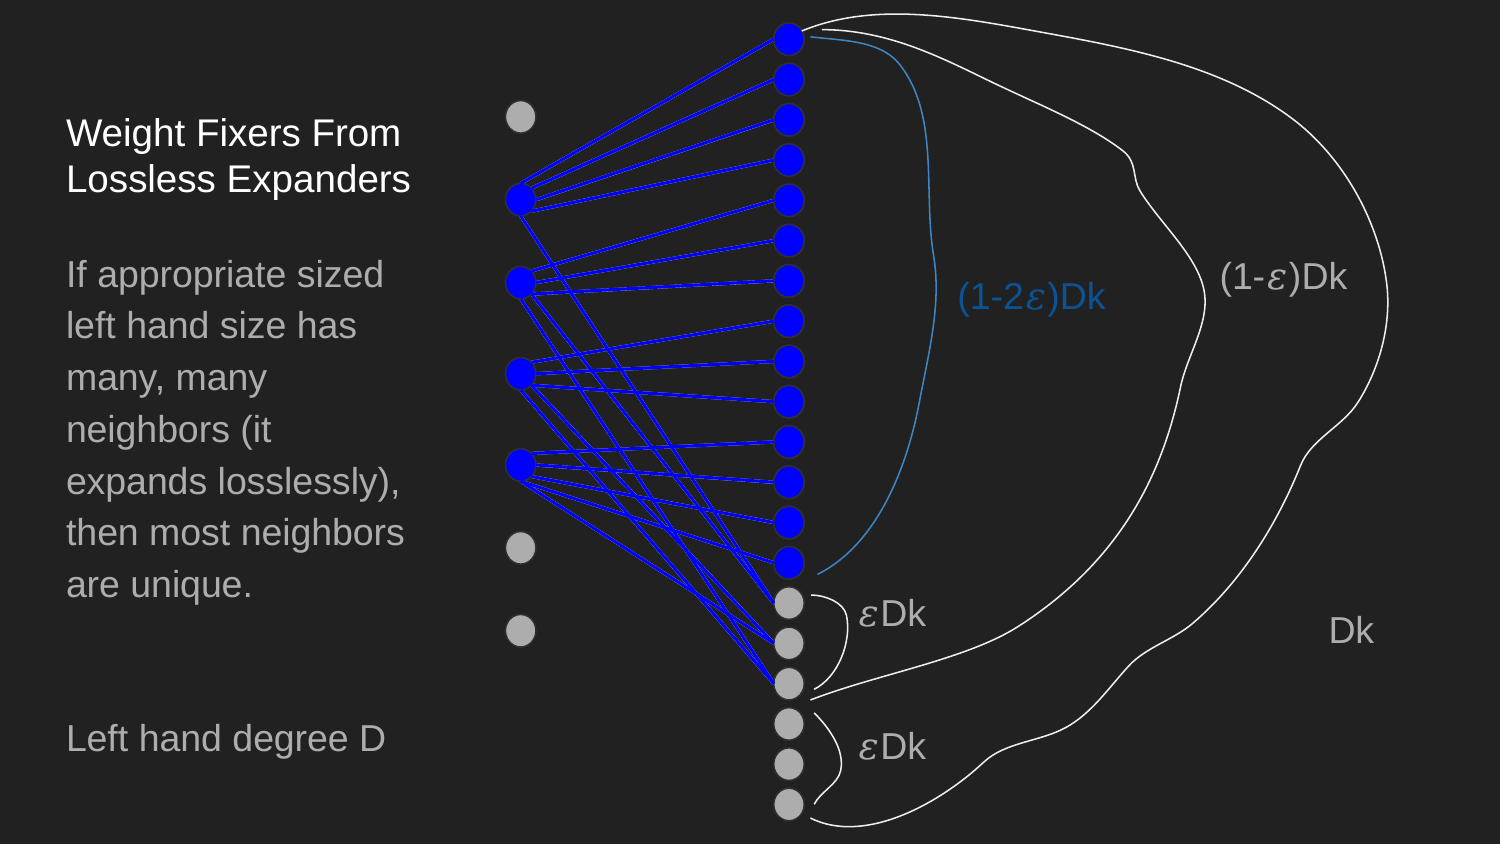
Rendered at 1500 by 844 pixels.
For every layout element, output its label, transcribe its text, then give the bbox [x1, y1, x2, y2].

text_box [773, 506, 805, 539]
text_box [773, 465, 805, 499]
text_box (1-2𝜀)Dk [942, 256, 1140, 333]
text_box [773, 546, 805, 580]
text_box [773, 788, 805, 821]
text_box [773, 63, 805, 96]
text_box [773, 747, 805, 781]
text_box [505, 357, 536, 390]
text_box [505, 448, 536, 482]
list If appropriate sized left hand size has many, many neighbors (it expands losslessly), then most neighbors are unique. Left hand degree D [51, 227, 434, 750]
text_box [773, 667, 805, 700]
text_box [773, 627, 805, 660]
text_box [773, 184, 805, 217]
text_box [773, 22, 805, 56]
text_box [773, 385, 805, 419]
text_box [773, 586, 805, 620]
text_box (1-𝜀)Dk [1377, 236, 1402, 312]
text_box [773, 707, 805, 741]
text_box [505, 100, 536, 134]
text_box [773, 224, 805, 257]
text_box 𝜀Dk [841, 707, 1039, 783]
text_box [773, 264, 805, 298]
text_box [505, 266, 536, 299]
text_box 𝜀Dk [841, 574, 1039, 650]
text_box [505, 614, 536, 648]
text_box (1-𝜀)Dk [1204, 236, 1387, 312]
text_box Dk [1313, 591, 1402, 667]
text_box [773, 103, 805, 137]
text_box [773, 304, 805, 338]
text_box [773, 345, 805, 378]
text_box [773, 143, 805, 177]
text_box [773, 425, 805, 459]
text_box [505, 183, 536, 216]
title Weight Fixers From Lossless Expanders [51, 91, 512, 216]
text_box [505, 531, 536, 565]
